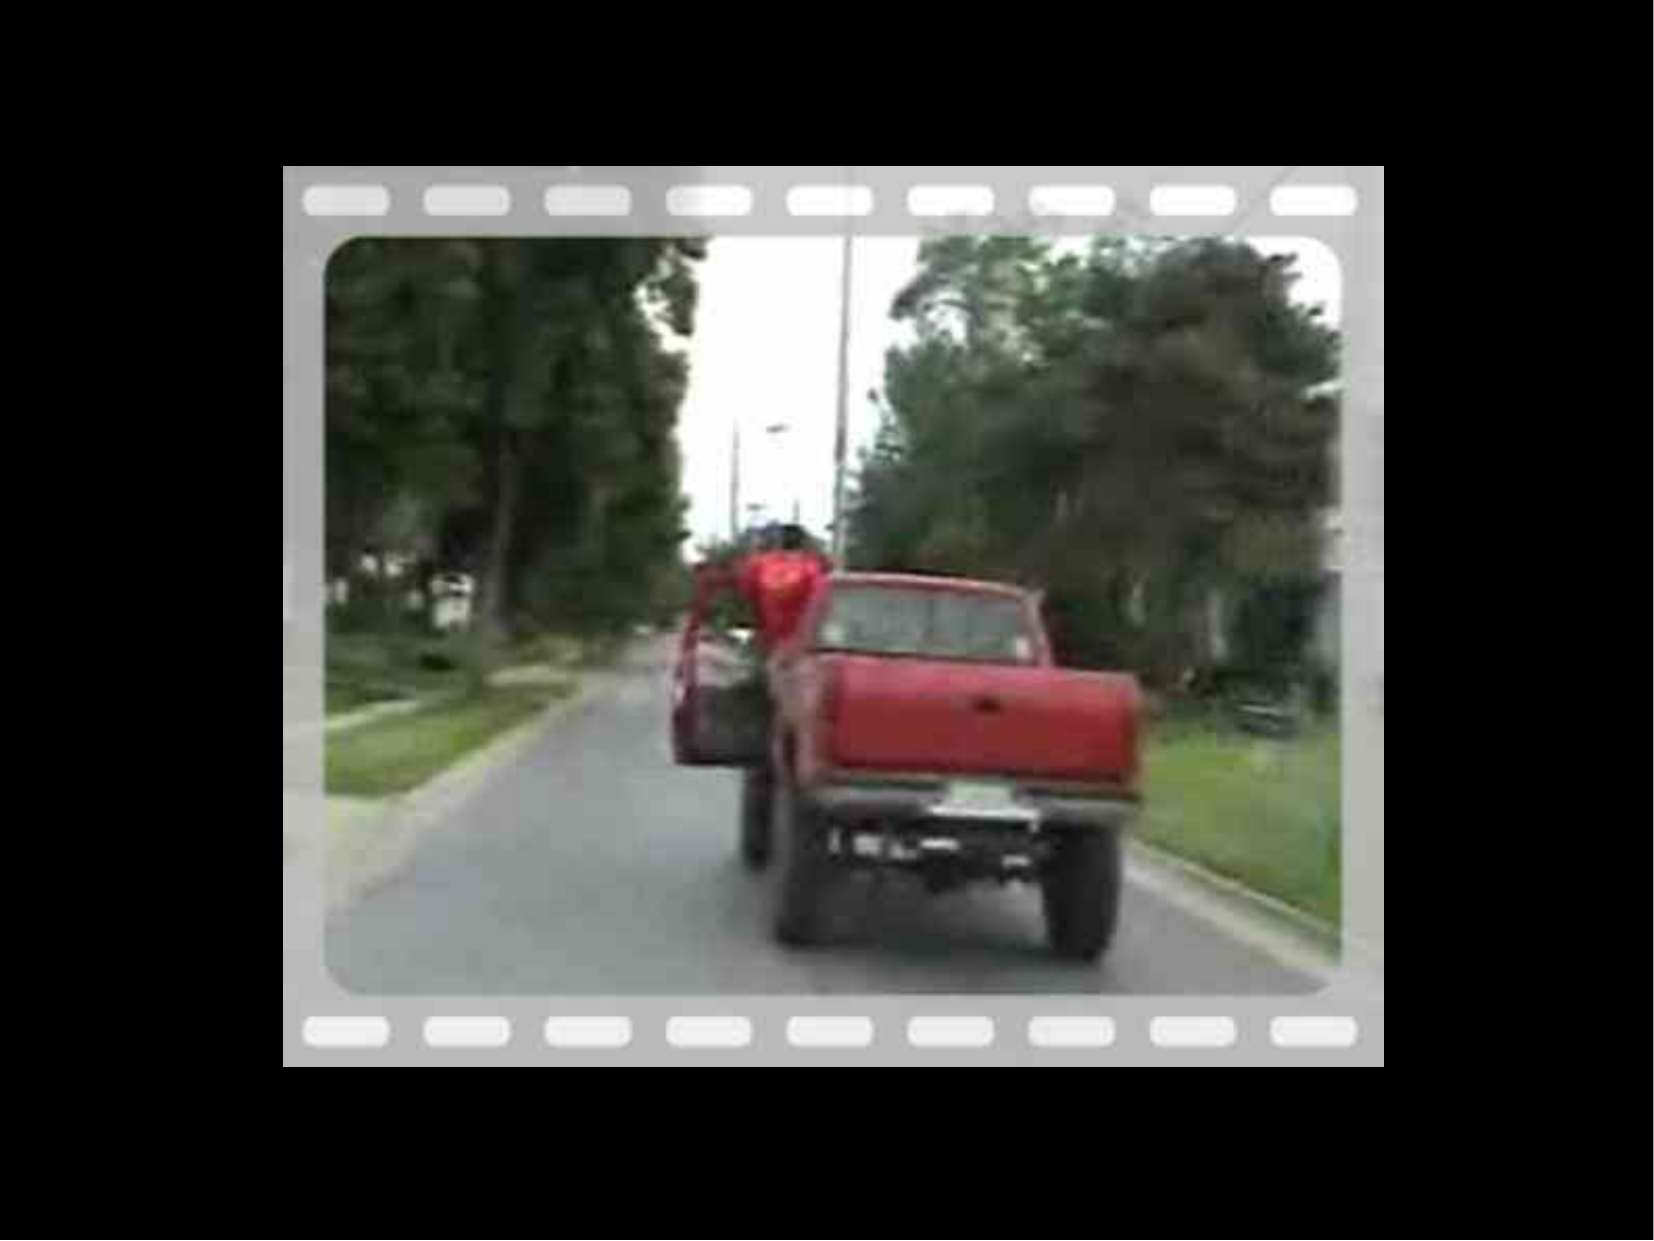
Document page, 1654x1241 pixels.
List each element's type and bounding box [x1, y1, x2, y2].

picture [283, 166, 1384, 1067]
